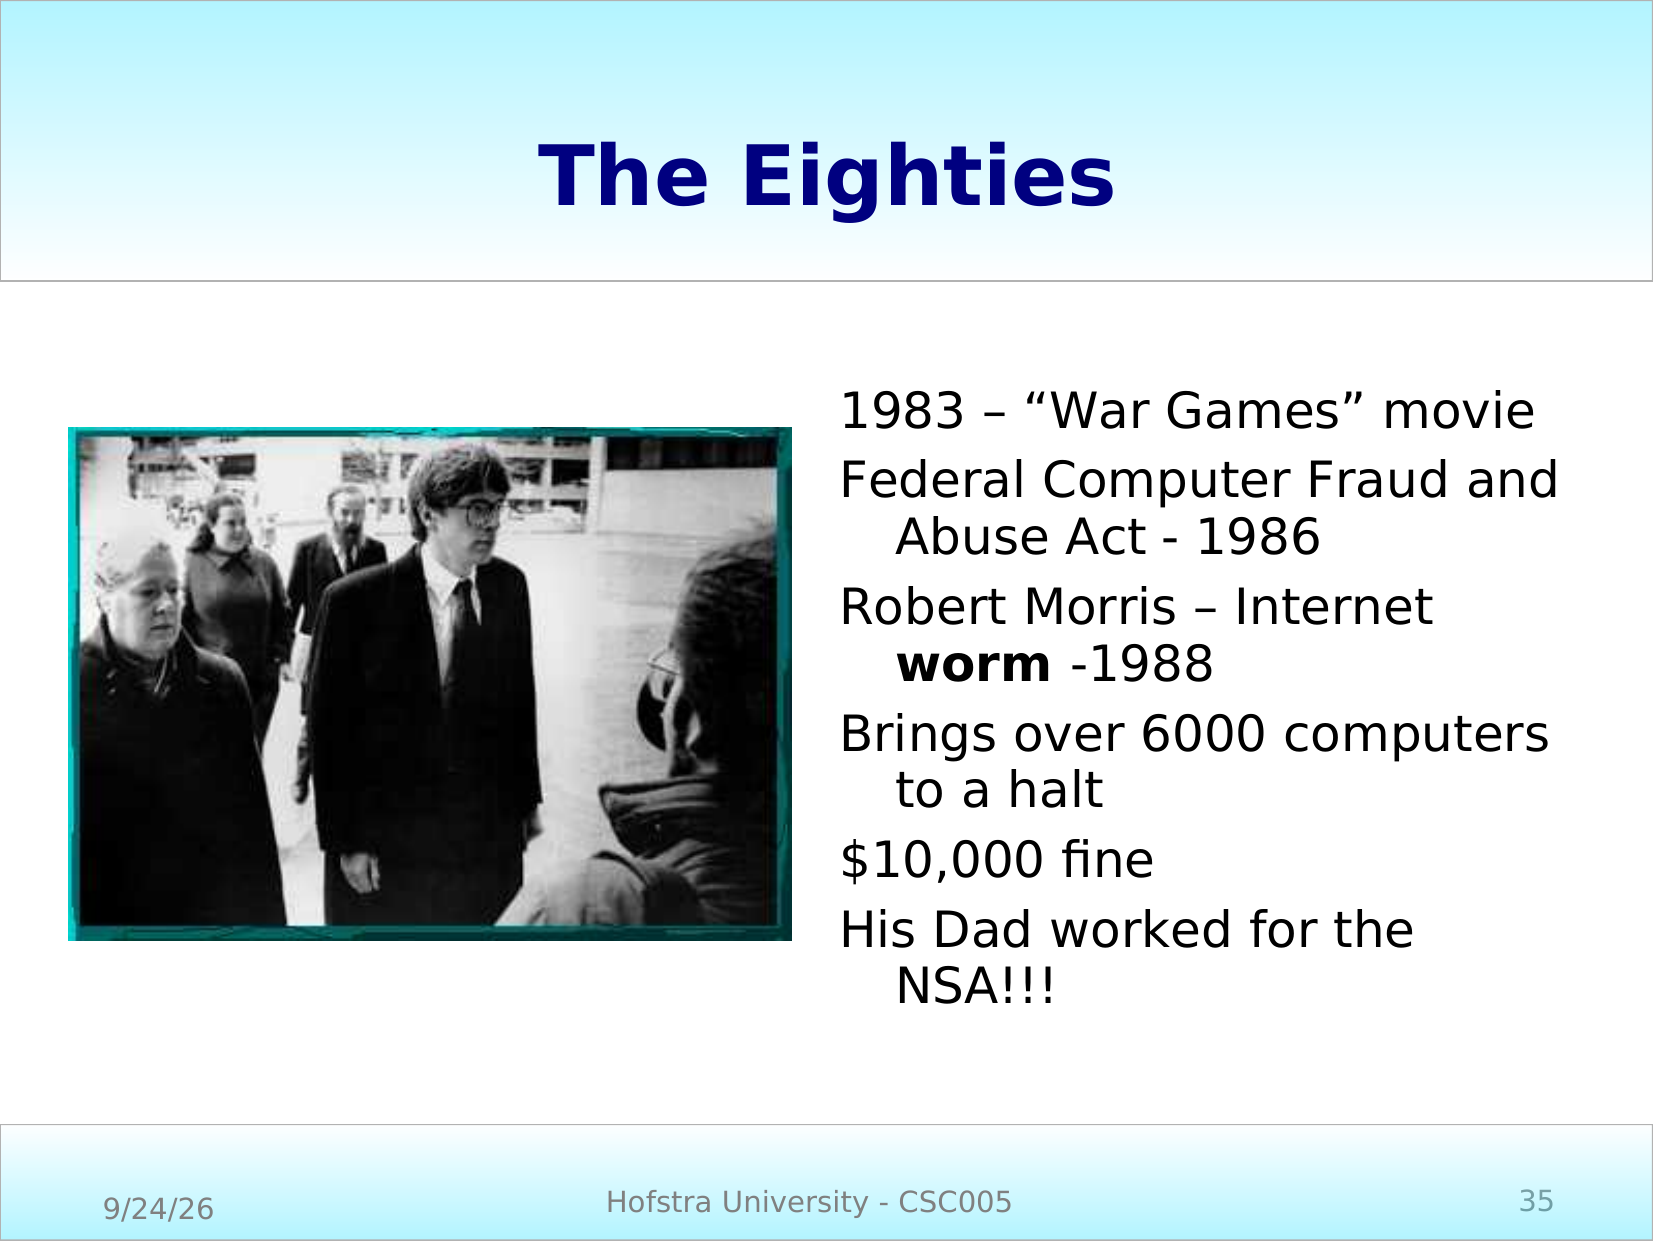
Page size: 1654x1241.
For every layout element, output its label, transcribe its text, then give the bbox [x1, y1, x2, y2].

picture [68, 427, 792, 941]
list 1983 – “War Games” movie Federal Computer Fraud and Abuse Act - 1986 Robert Morris – Internet worm -1988 Brings over 6000 computers to a halt $10,000 fine His Dad worked for the NSA!!! [824, 375, 1590, 1100]
title The Eighties [123, 87, 1533, 233]
